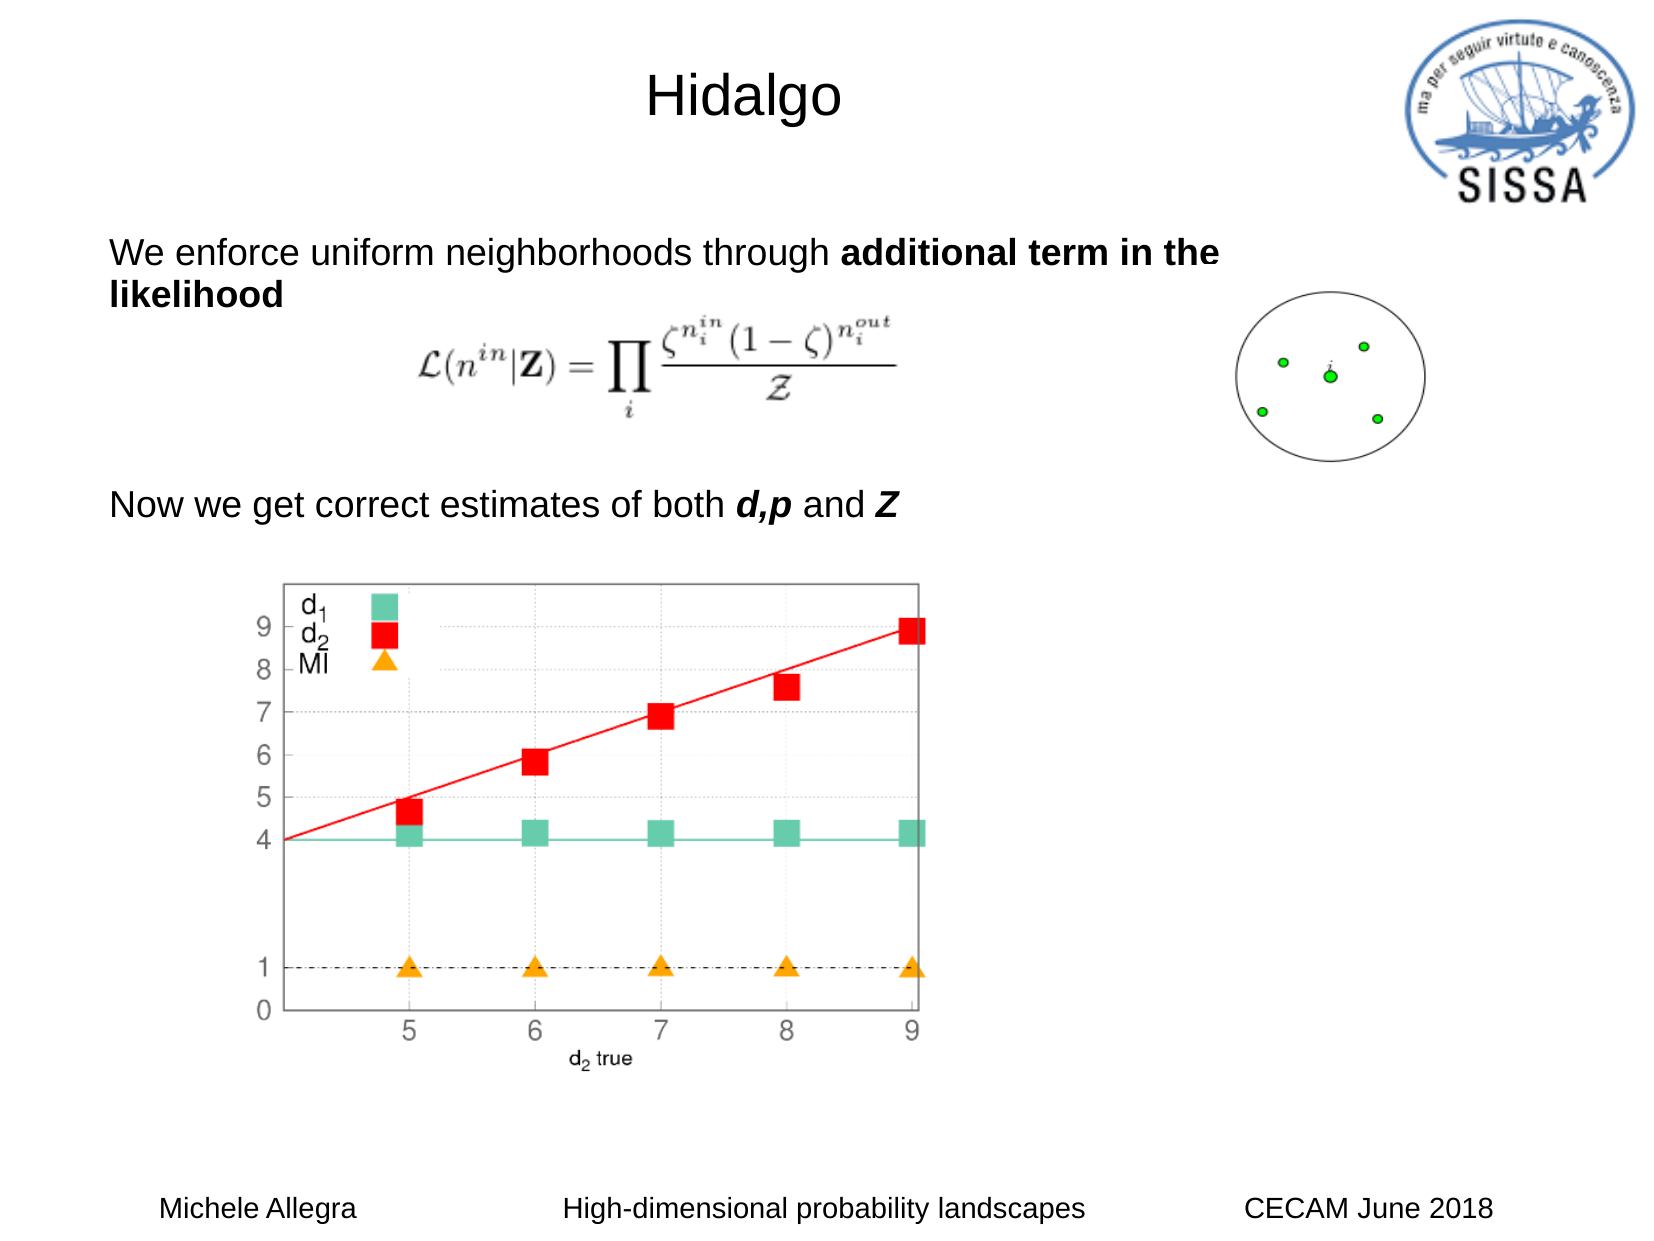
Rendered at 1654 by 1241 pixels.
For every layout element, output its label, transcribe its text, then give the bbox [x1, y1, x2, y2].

picture [396, 296, 927, 432]
title Michele Allegra High-dimensional probability landscapes CECAM June 2018 [82, 1171, 1571, 1241]
text_box We enforce uniform neighborhoods through additional term in the likelihood Now we get correct estimates of both d,p and Z [94, 224, 1394, 863]
title Hidalgo [118, 44, 1371, 147]
picture [215, 556, 992, 1105]
picture [1391, 16, 1652, 207]
subtitle [82, 198, 1571, 1111]
picture [1198, 264, 1459, 486]
